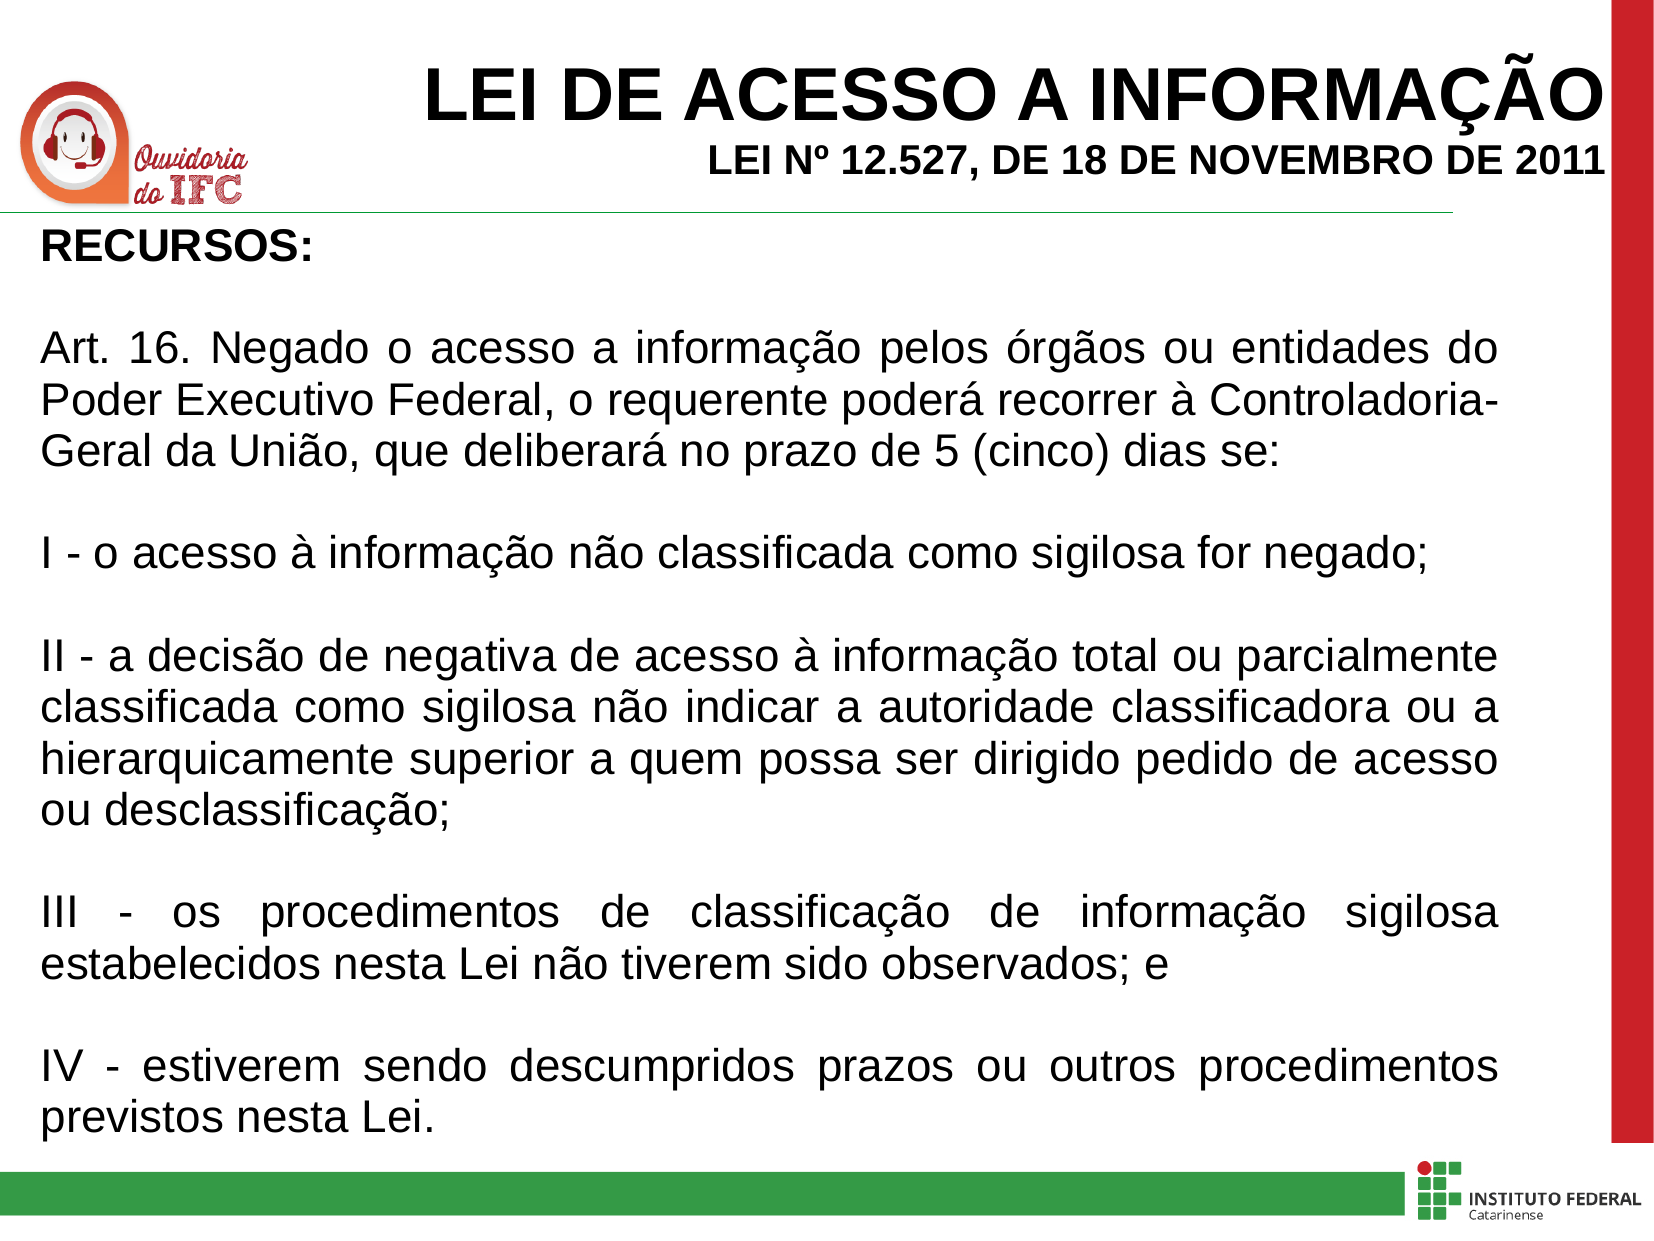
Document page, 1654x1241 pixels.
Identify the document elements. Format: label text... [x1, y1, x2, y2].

subtitle [1516, 248, 1585, 1241]
title LEI DE ACESSO A INFORMAÇÃO LEI Nº 12.527, DE 18 DE NOVEMBRO DE 2011 [35, 35, 1607, 201]
picture [0, 0, 1654, 1241]
text_box RECURSOS: Art. 16. Negado o acesso a informação pelos órgãos ou entidades do Poder Executivo Federal, o requerente poderá recorrer à Controladoria-Geral da União, que deliberará no prazo de 5 (cinco) dias se: I - o acesso à informação não classificada como sigilosa for negado; II - a decisão de negativa de acesso à informação total ou parcialmente classificada como sigilosa não indicar a autoridade classificadora ou a hierarquicamente superior a quem possa ser dirigido pedido de acesso ou desclassificação; III - os procedimentos de classificação de informação sigilosa estabelecidos nesta Lei não tiverem sido observados; e IV - estiverem sendo descumpridos prazos ou outros procedimentos previstos nesta Lei. [25, 212, 1516, 1241]
